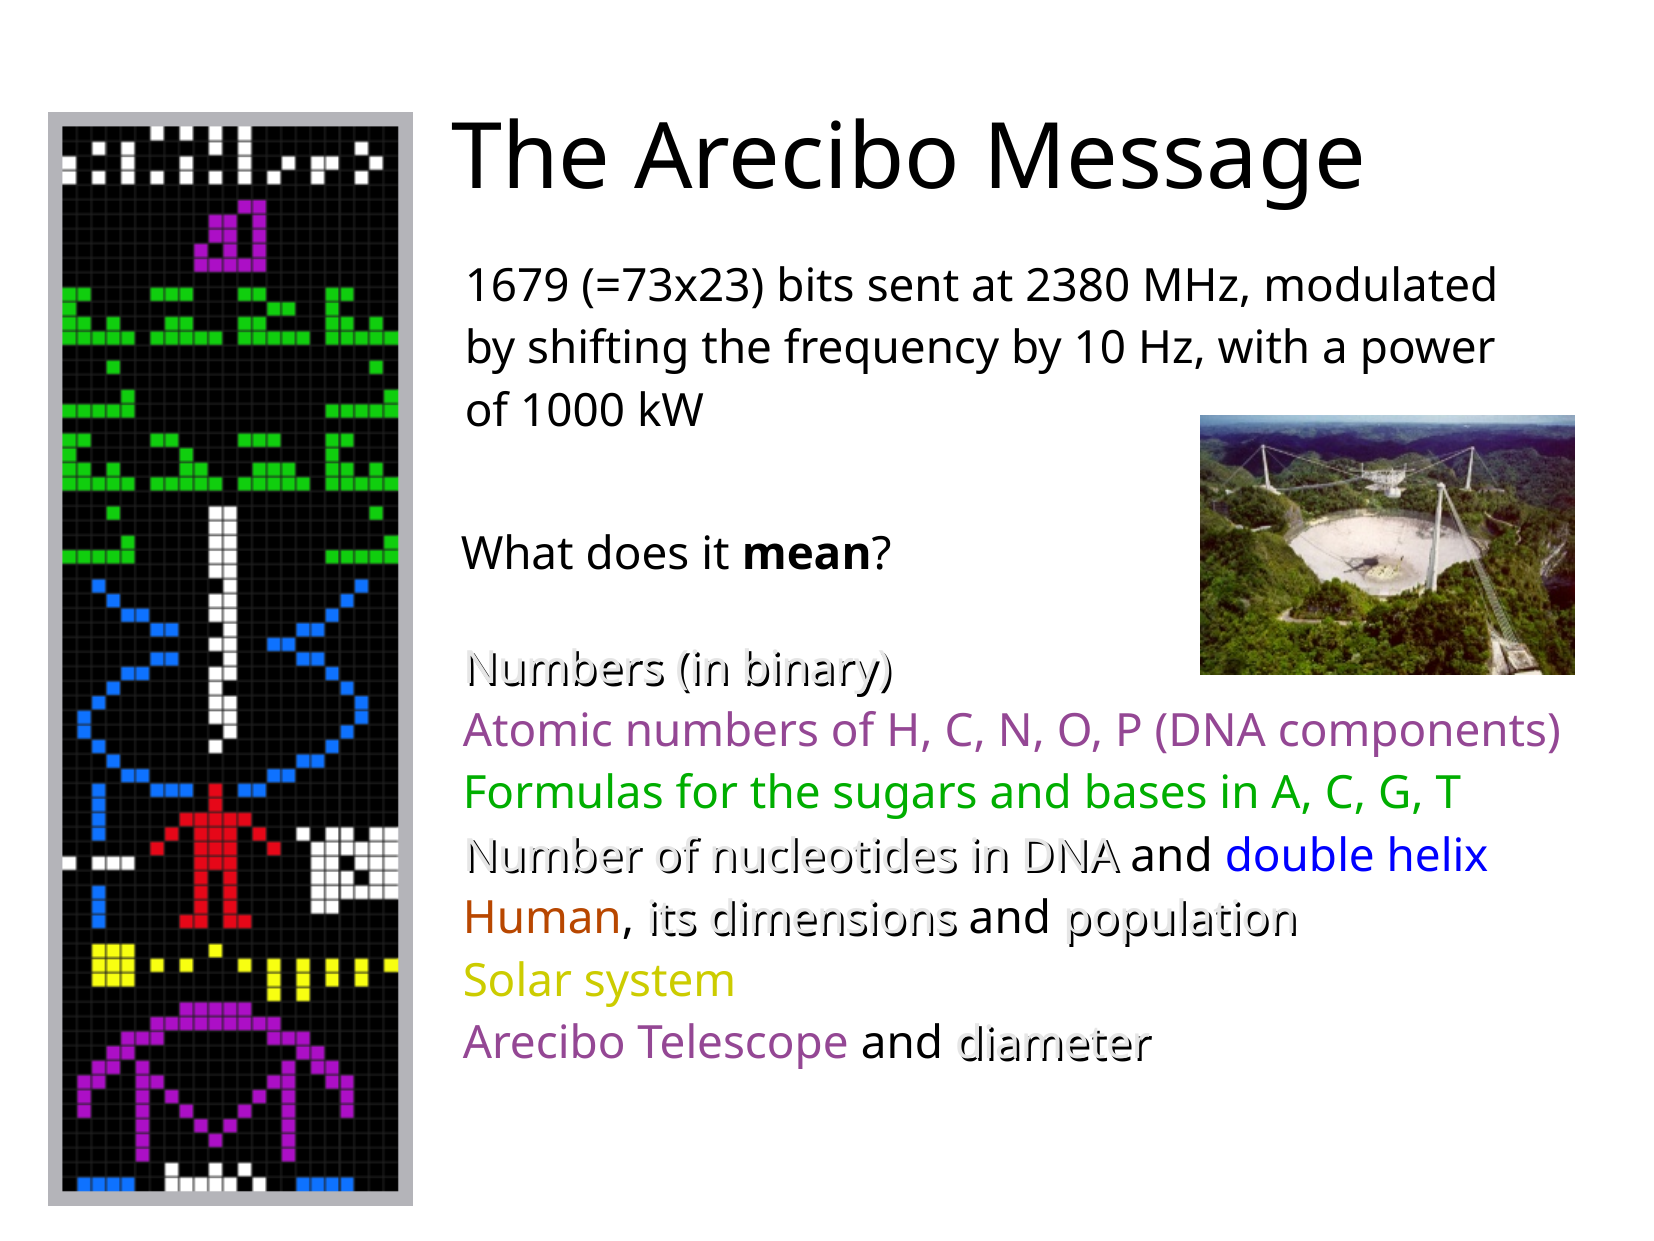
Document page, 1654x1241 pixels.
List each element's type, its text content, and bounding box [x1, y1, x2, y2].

title The Arecibo Message [165, 56, 1653, 250]
picture [48, 112, 413, 1206]
text_box Numbers (in binary) Atomic numbers of H, C, N, O, P (DNA components) Formulas for the sugars and bases in A, C, G, T Number of nucleotides in DNA and double helix Human, its dimensions and population Solar system Arecibo Telescope and diameter [436, 627, 1647, 1143]
text_box 1679 (=73x23) bits sent at 2380 MHz, modulated by shifting the frequency by 10 Hz, with a power of 1000 kW [450, 244, 1538, 475]
text_box What does it mean? [446, 513, 938, 600]
picture [1200, 415, 1575, 676]
